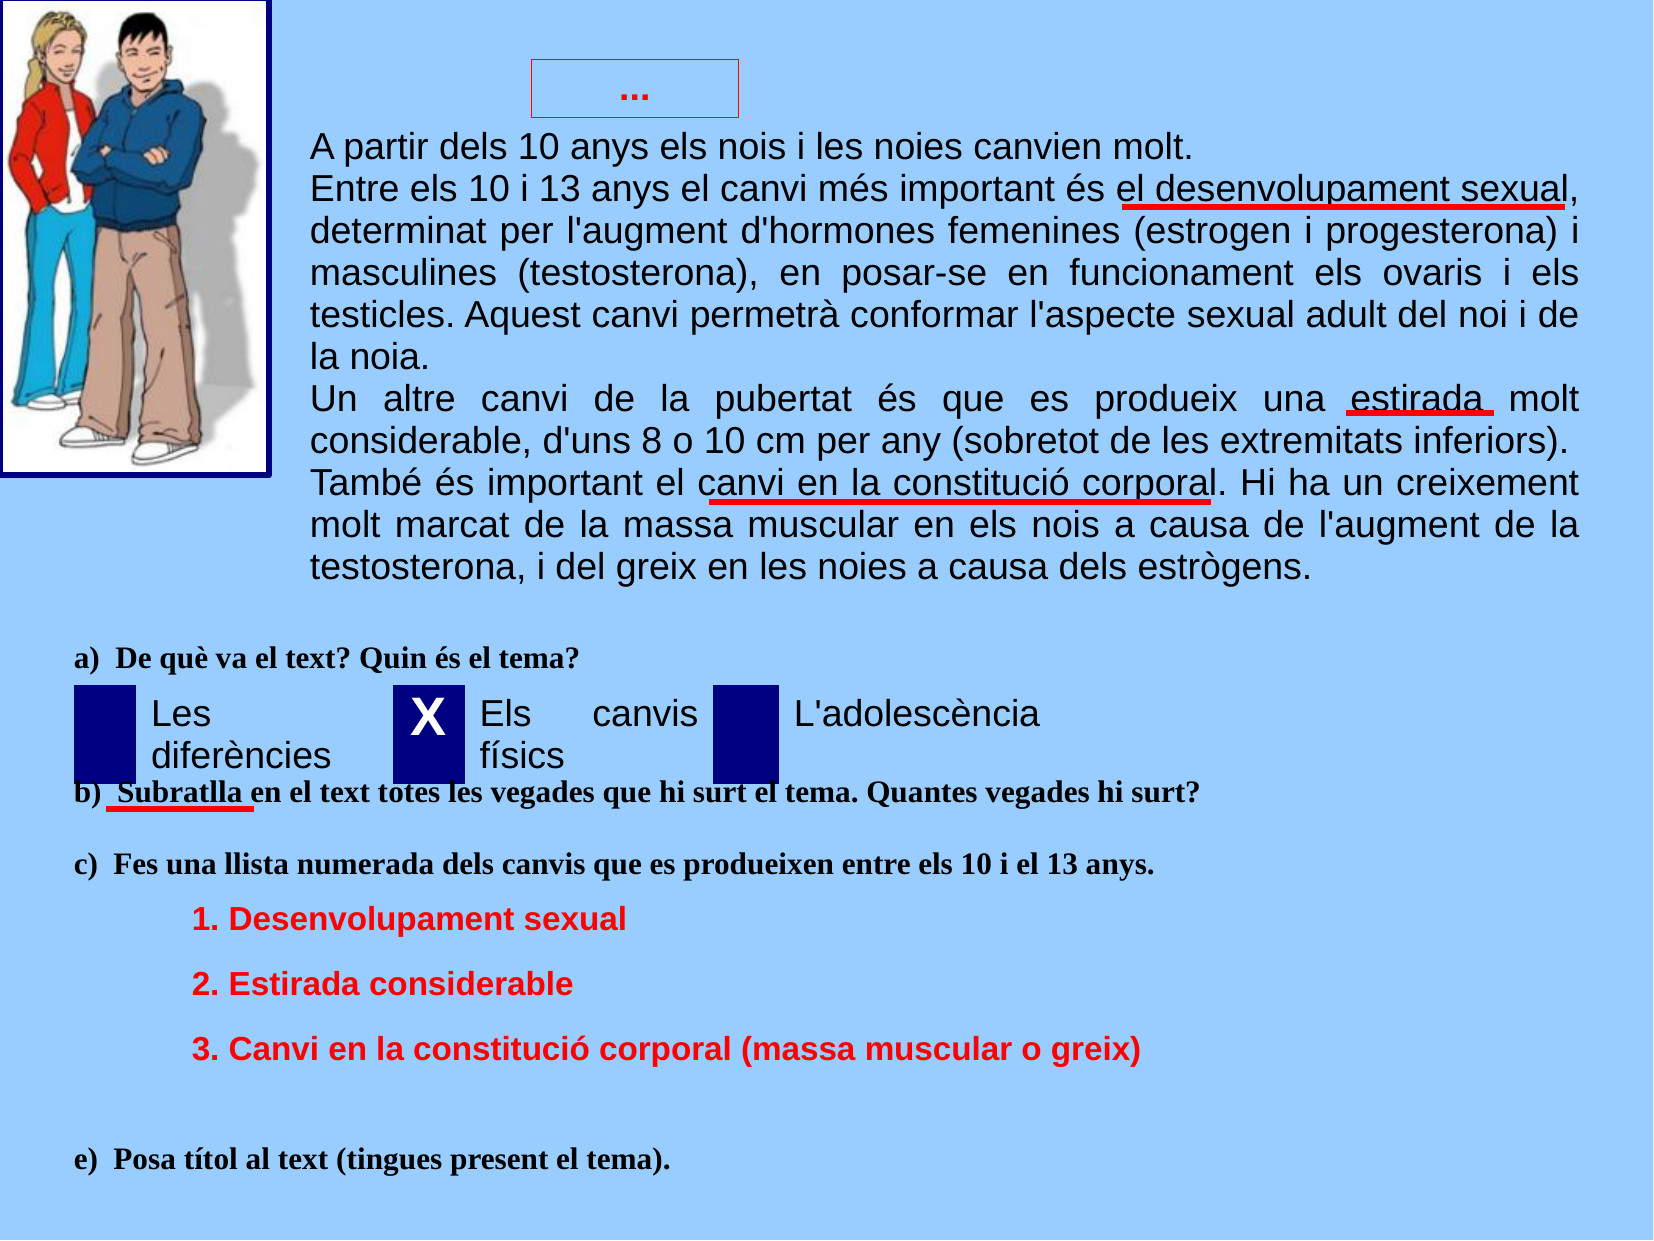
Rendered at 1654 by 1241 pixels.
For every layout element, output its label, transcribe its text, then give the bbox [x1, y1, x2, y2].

text_box b) Subratlla en el text totes les vegades que hi surt el tema. Quantes vegades hi surt? [59, 767, 1241, 827]
table_header Els canvis físics [465, 685, 713, 767]
text_box 2. Estirada considerable [177, 957, 650, 1011]
text_box c) Fes una llista numerada dels canvis que es produeixen entre els 10 i el 13 anys. [59, 839, 1359, 890]
text_box X [395, 679, 455, 756]
table_header [74, 685, 136, 767]
text_box A partir dels 10 anys els nois i les noies canvien molt. Entre els 10 i 13 anys el canvi més important és el desenvolupament sexual, determinat per l'augment d'hormones femenines (estrogen i progesterona) i masculines (testosterona), en posar-se en funcionament els ovaris i els testicles. Aquest canvi permetrà conformar l'aspecte sexual adult del noi i de la noia. Un altre canvi de la pubertat és que es produeix una estirada molt considerable, d'uns 8 o 10 cm per any (sobretot de les extremitats inferiors). També és important el canvi en la constitució corporal. Hi ha un creixement molt marcat de la massa muscular en els nois a causa de l'augment de la testosterona, i del greix en les noies a causa dels estrògens. [295, 118, 1595, 604]
text_box 3. Canvi en la constitució corporal (massa muscular o greix) [177, 1022, 1182, 1093]
text_box 1. Desenvolupament sexual [177, 892, 650, 946]
table_header [393, 685, 465, 767]
text_box ... [531, 59, 739, 118]
text_box e) Posa títol al text (tingues present el tema). [59, 1134, 886, 1185]
table_header L'adolescència [779, 685, 1096, 767]
table_header [713, 685, 779, 767]
text_box a) De què va el text? Quin és el tema? [59, 633, 680, 684]
picture [3, 0, 266, 473]
table_header Les diferències [136, 685, 393, 767]
